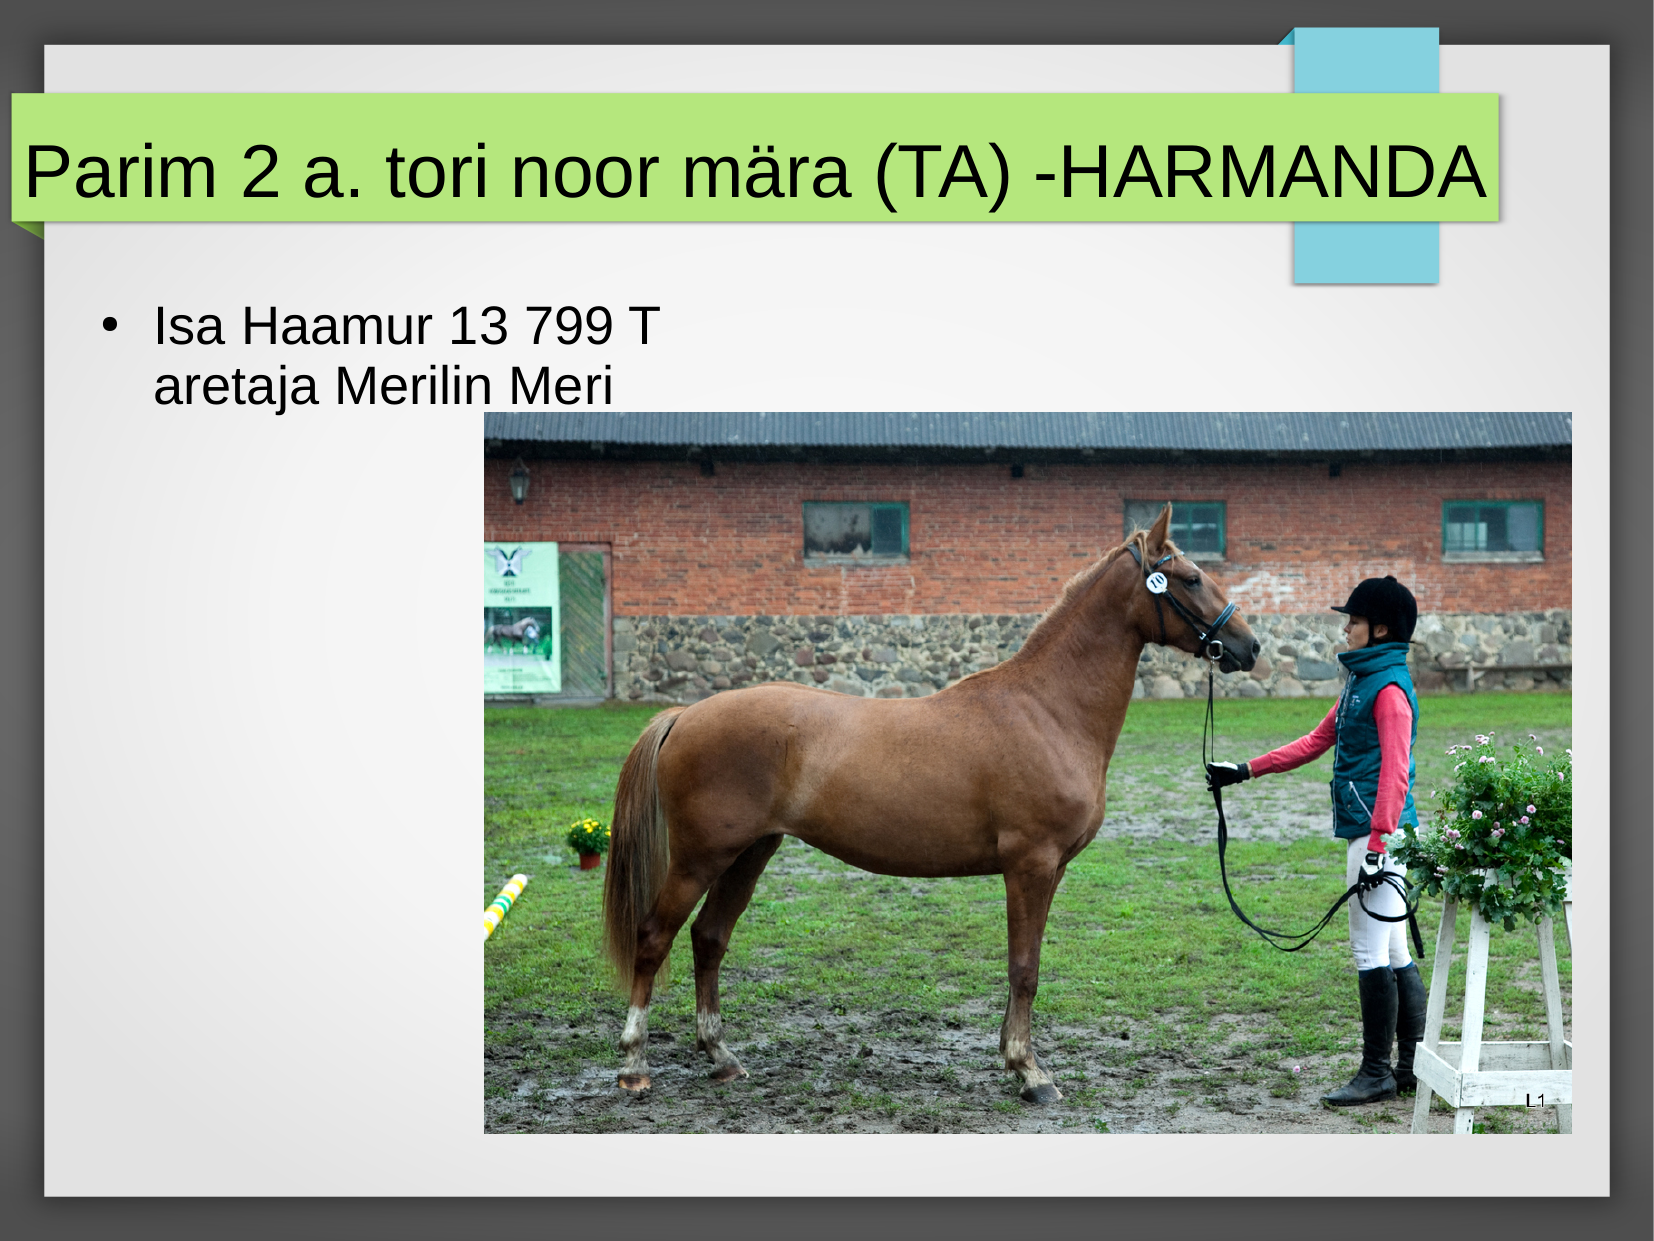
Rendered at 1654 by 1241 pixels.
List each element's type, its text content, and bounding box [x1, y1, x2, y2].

title Parim 2 a. tori noor mära (TA) -HARMANDA [23, 106, 1583, 238]
list Isa Haamur 13 799 T aretaja Merilin Meri [82, 295, 809, 1015]
picture [0, 0, 1654, 1241]
